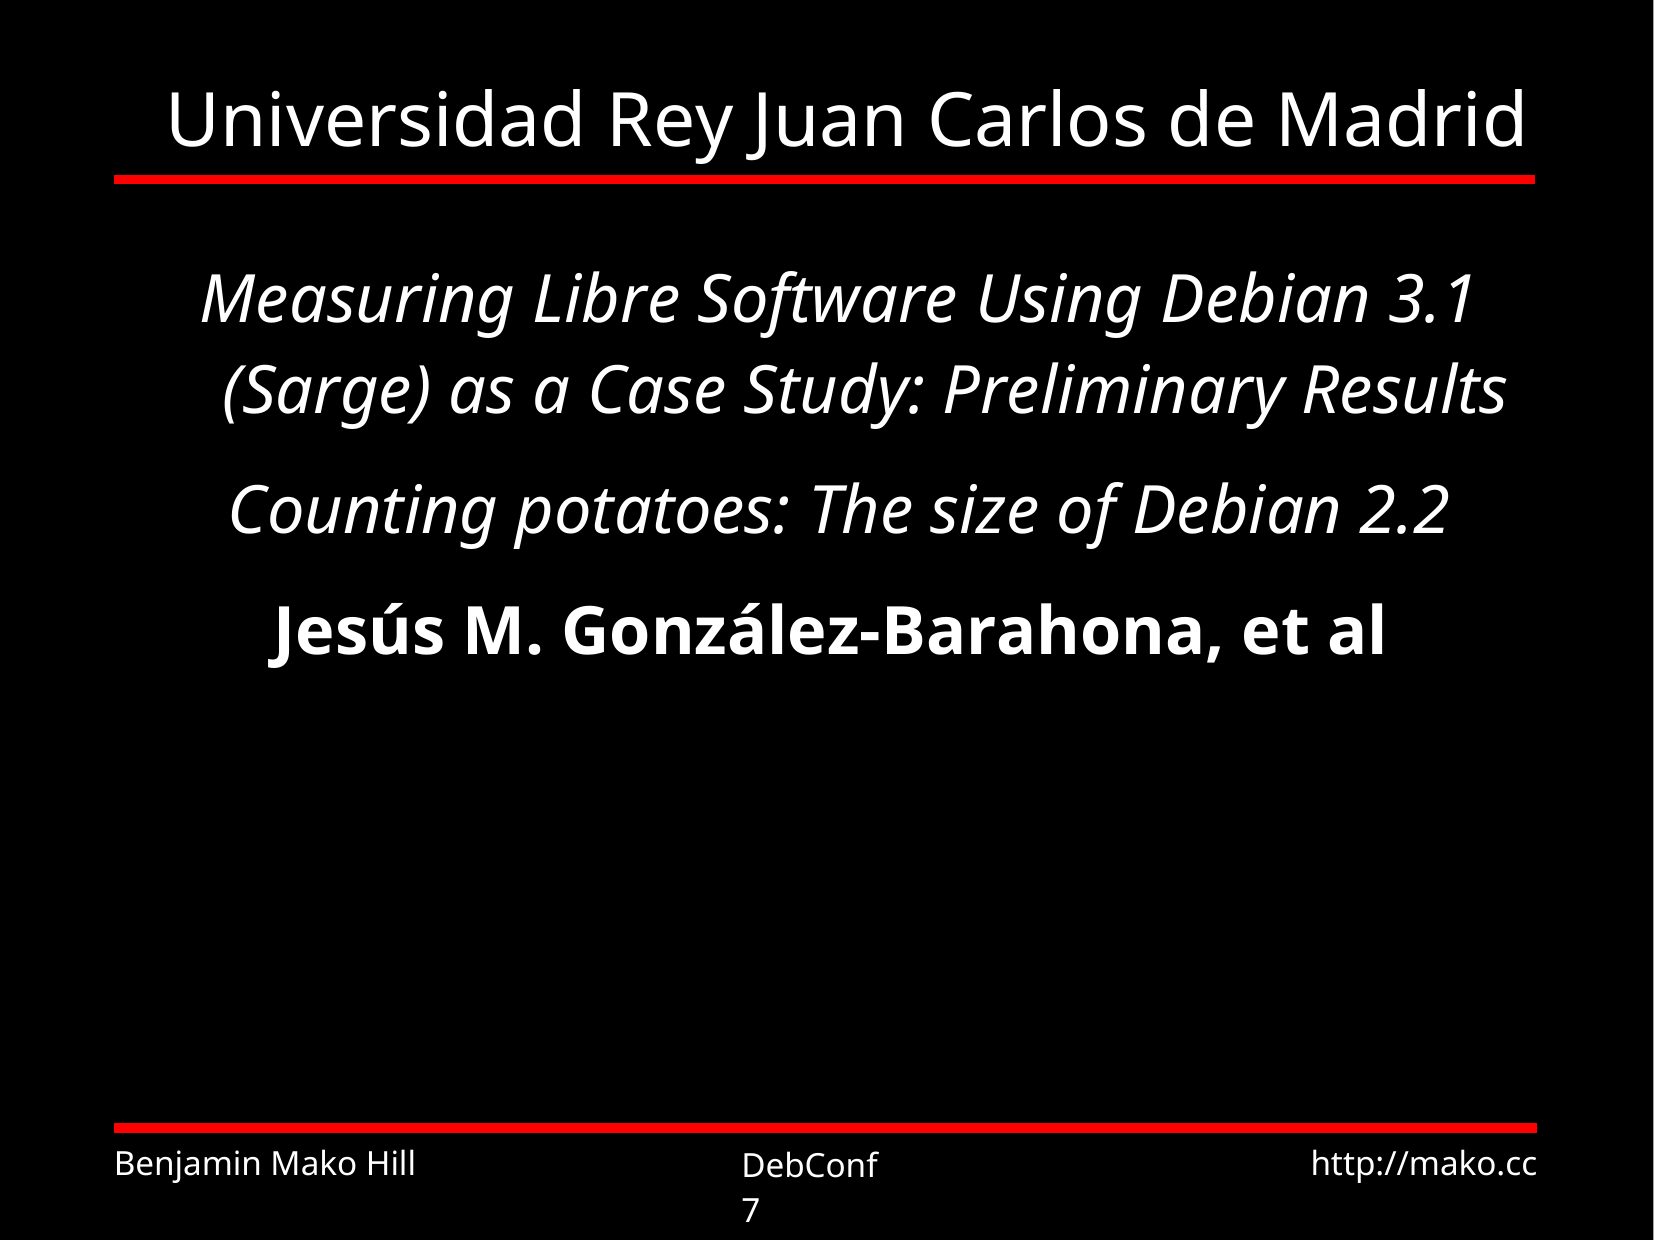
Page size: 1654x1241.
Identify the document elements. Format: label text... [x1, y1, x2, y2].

list Measuring Libre Software Using Debian 3.1 (Sarge) as a Case Study: Preliminary Results Counting potatoes: The size of Debian 2.2 Jesús M. González-Barahona, et al [133, 251, 1530, 1089]
title Universidad Rey Juan Carlos de Madrid [117, 53, 1530, 181]
